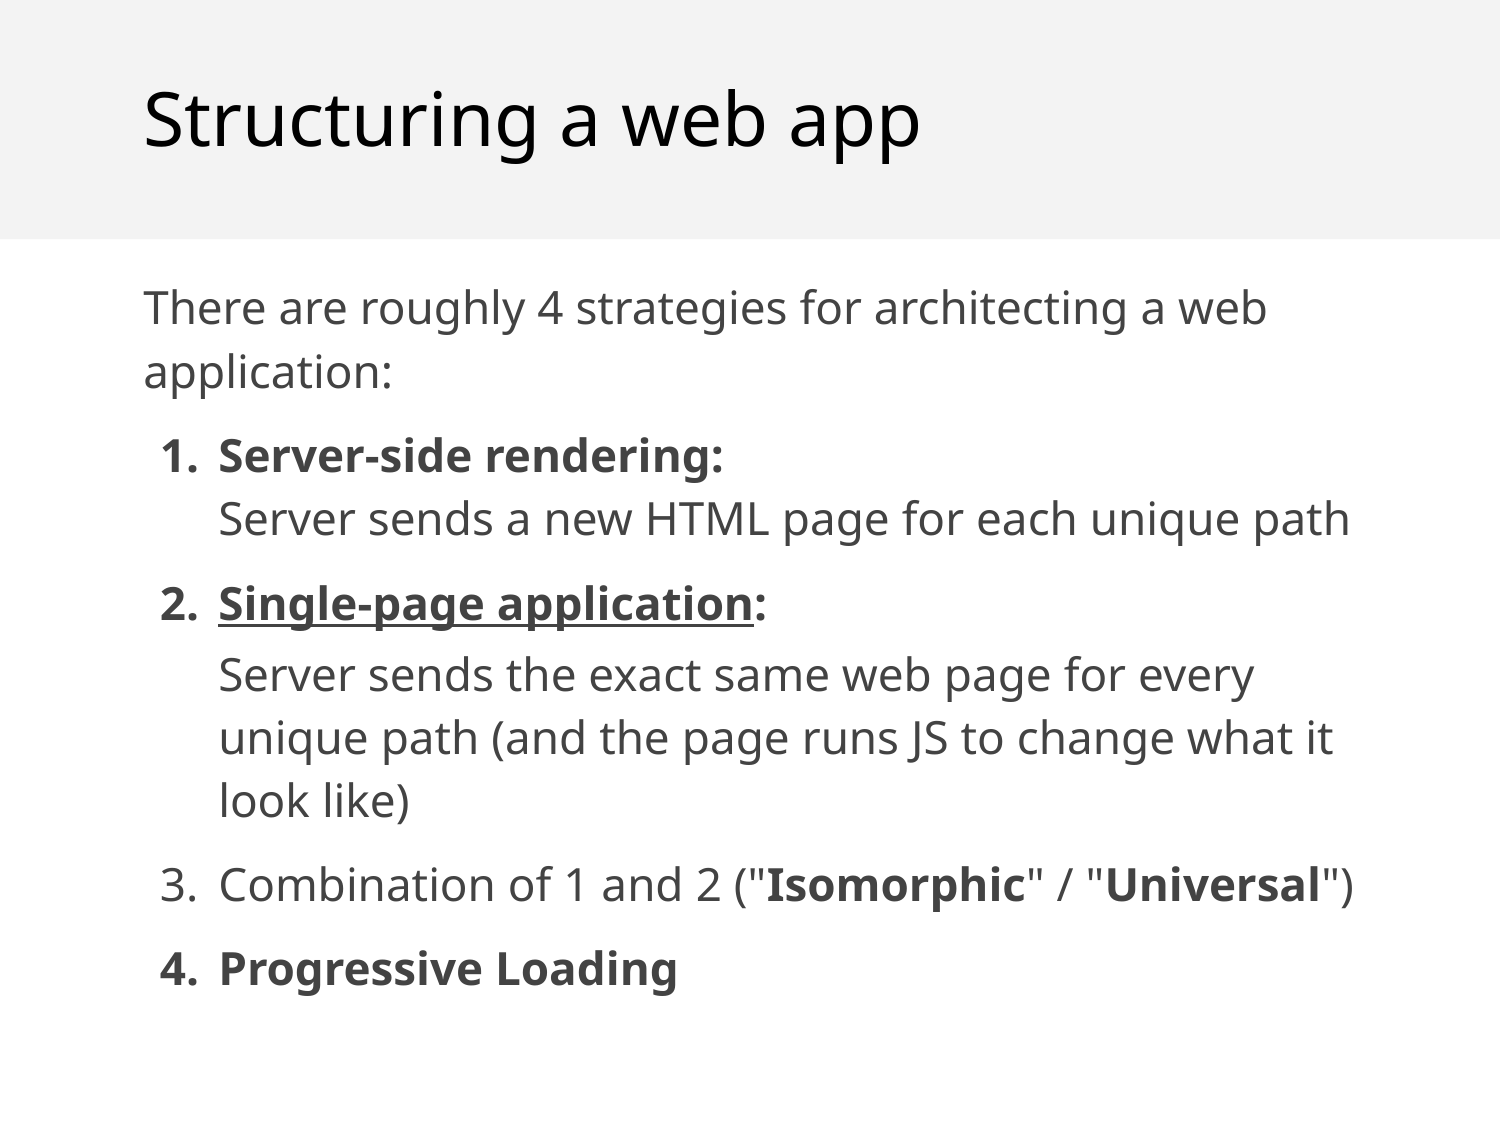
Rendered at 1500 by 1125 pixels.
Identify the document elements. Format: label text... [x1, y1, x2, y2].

list There are roughly 4 strategies for architecting a web application: Server-side rendering: Server sends a new HTML page for each unique path Single-page application: Server sends the exact same web page for every unique path (and the page runs JS to change what it look like) Combination of 1 and 2 ("Isomorphic" / "Universal") Progressive Loading [128, 255, 1372, 1004]
title Structuring a web app [128, 56, 1372, 183]
